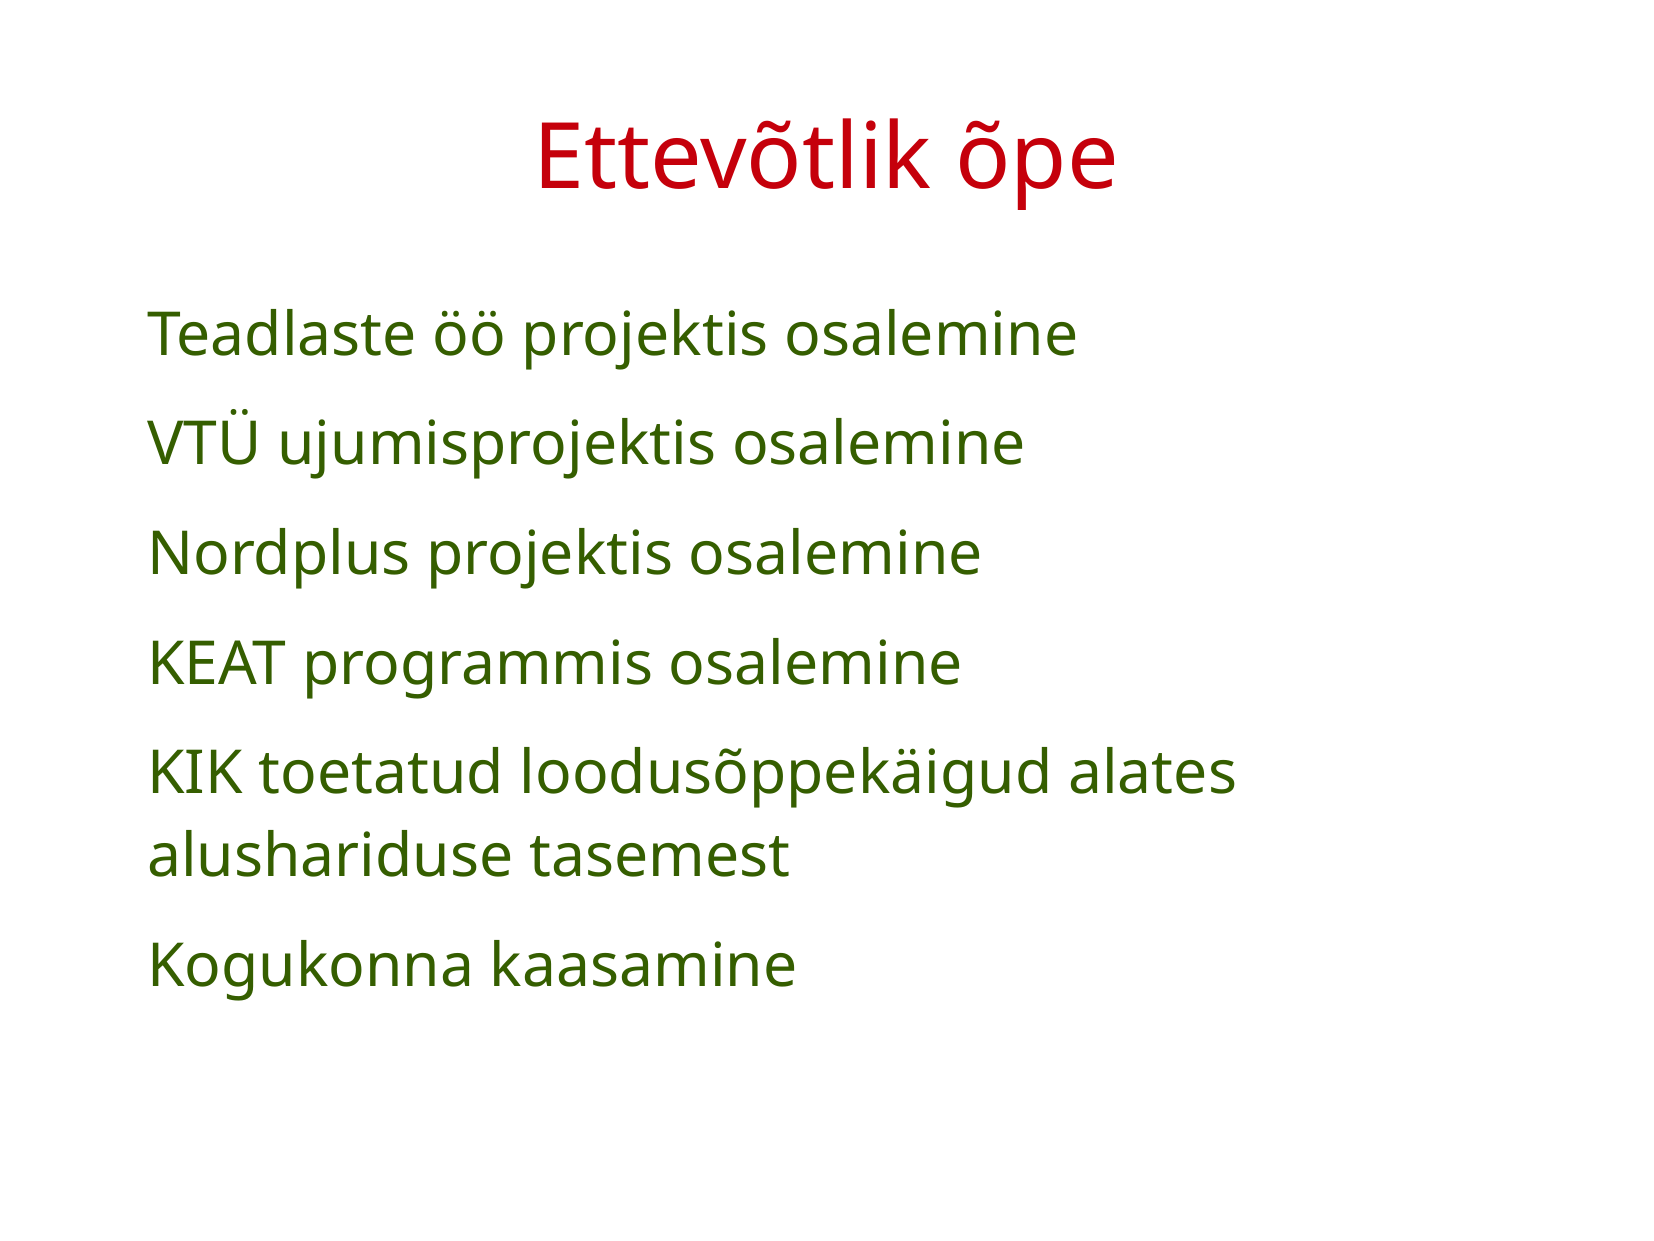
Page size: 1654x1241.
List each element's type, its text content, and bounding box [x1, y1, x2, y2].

list Teadlaste öö projektis osalemine VTÜ ujumisprojektis osalemine Nordplus projektis osalemine KEAT programmis osalemine KIK toetatud loodusõppekäigud alates alushariduse tasemest Kogukonna kaasamine [82, 290, 1538, 1010]
title Ettevõtlik õpe [82, 49, 1571, 257]
